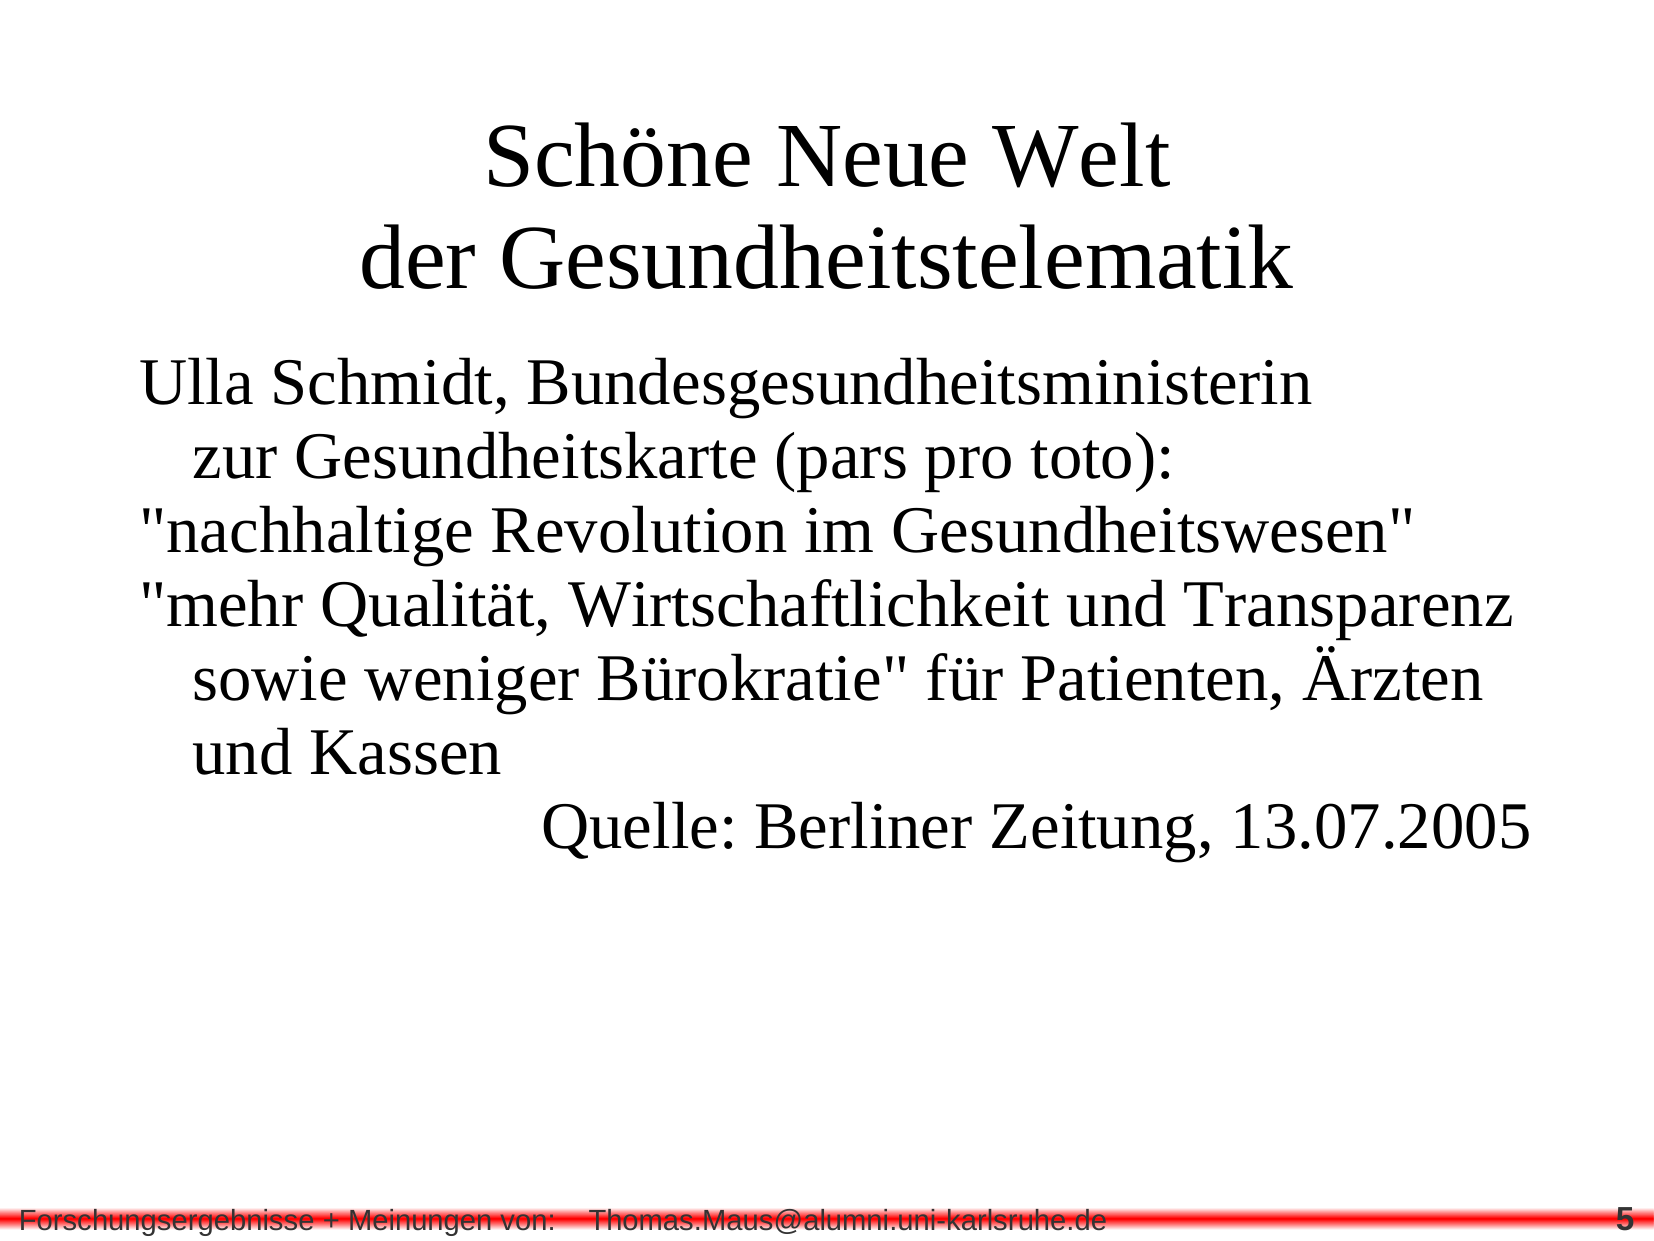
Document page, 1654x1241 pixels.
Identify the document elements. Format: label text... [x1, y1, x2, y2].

list Ulla Schmidt, Bundesgesundheitsministerin zur Gesundheitskarte (pars pro toto): "nachhaltige Revolution im Gesundheitswesen" "mehr Qualität, Wirtschaftlichkeit und Transparenz sowie weniger Bürokratie" für Patienten, Ärzten und Kassen Quelle: Berliner Zeitung, 13.07.2005 [121, 344, 1534, 1127]
title Schöne Neue Welt der Gesundheitstelematik [121, 95, 1534, 318]
